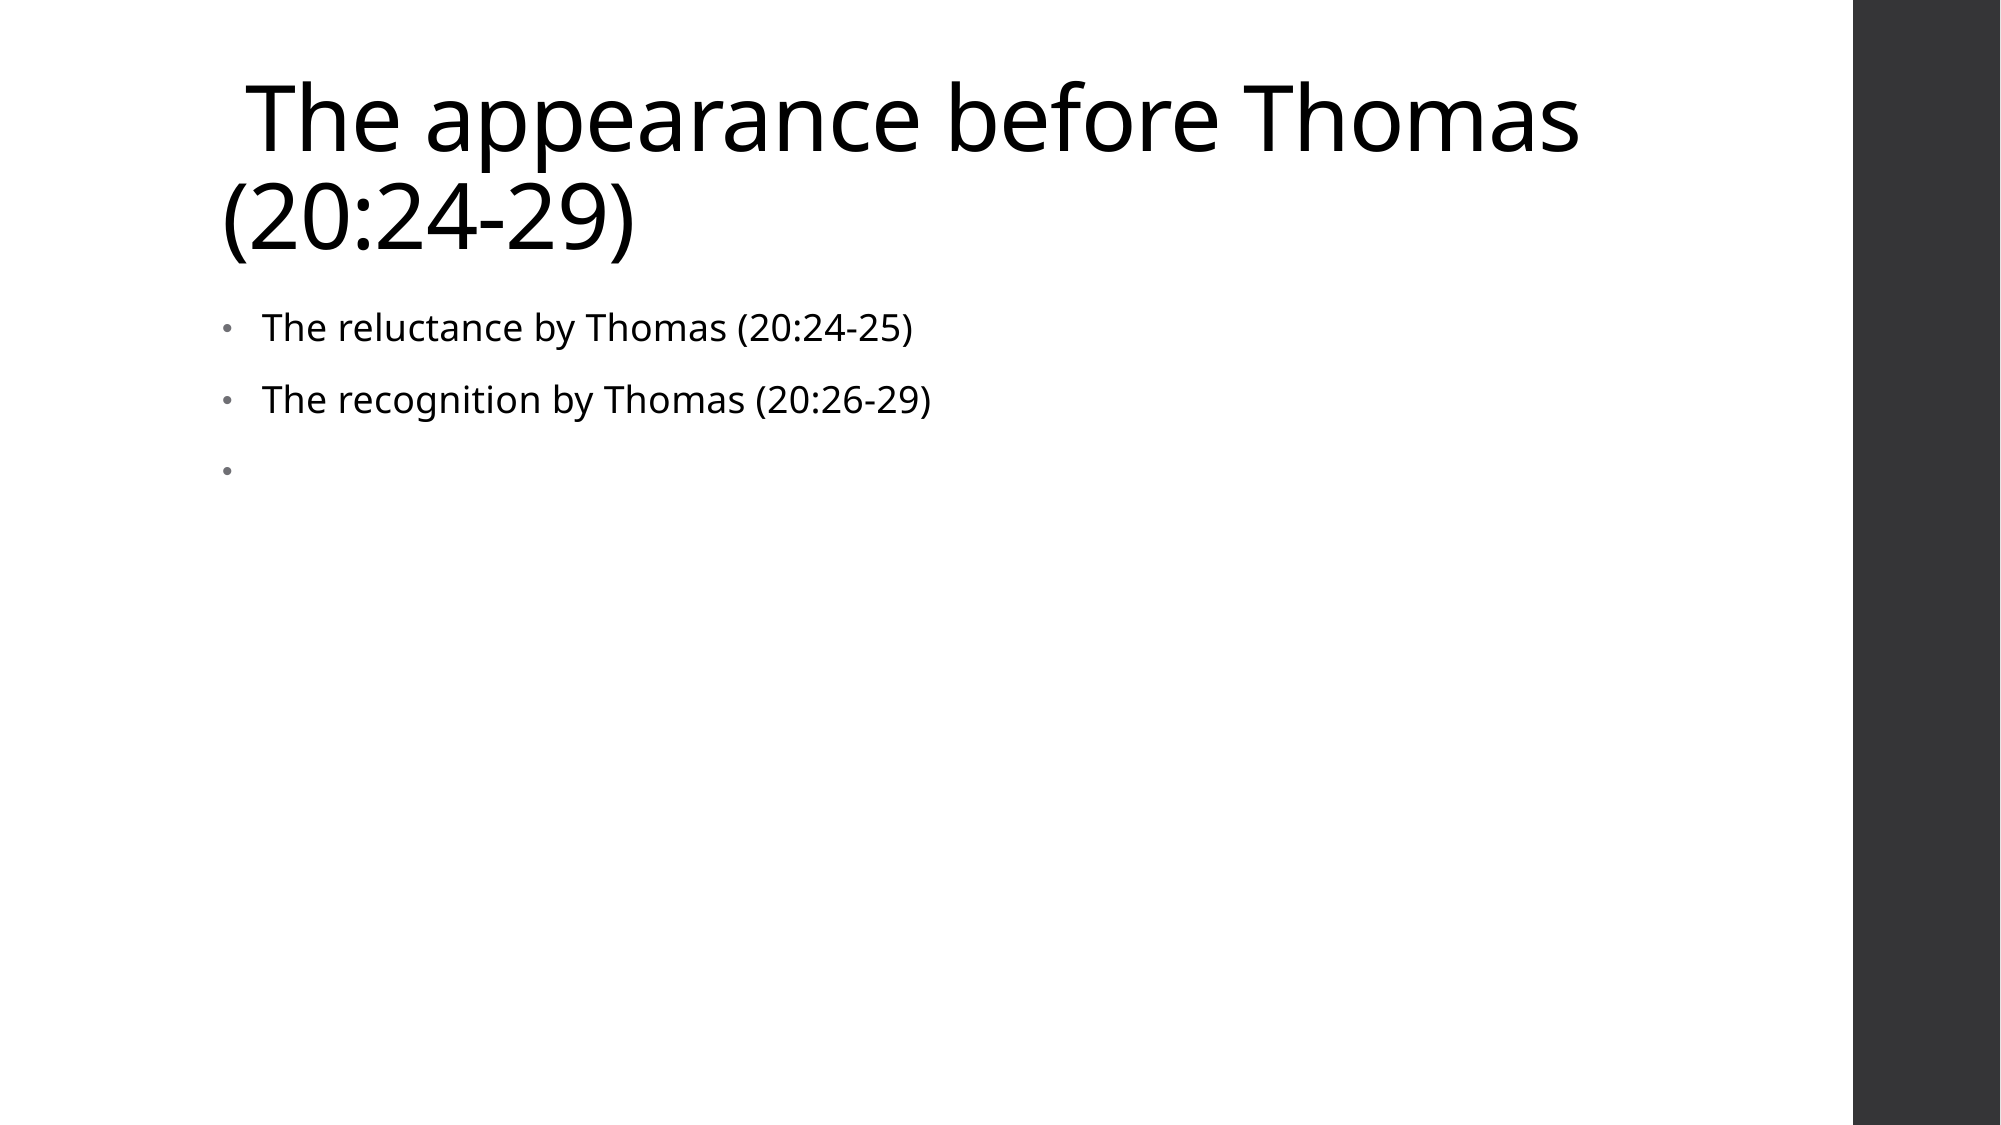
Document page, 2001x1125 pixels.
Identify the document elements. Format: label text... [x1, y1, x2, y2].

title The appearance before Thomas (20:24-29) [206, 60, 1797, 278]
list The reluctance by Thomas (20:24-25) The recognition by Thomas (20:26-29) [206, 299, 1617, 1014]
